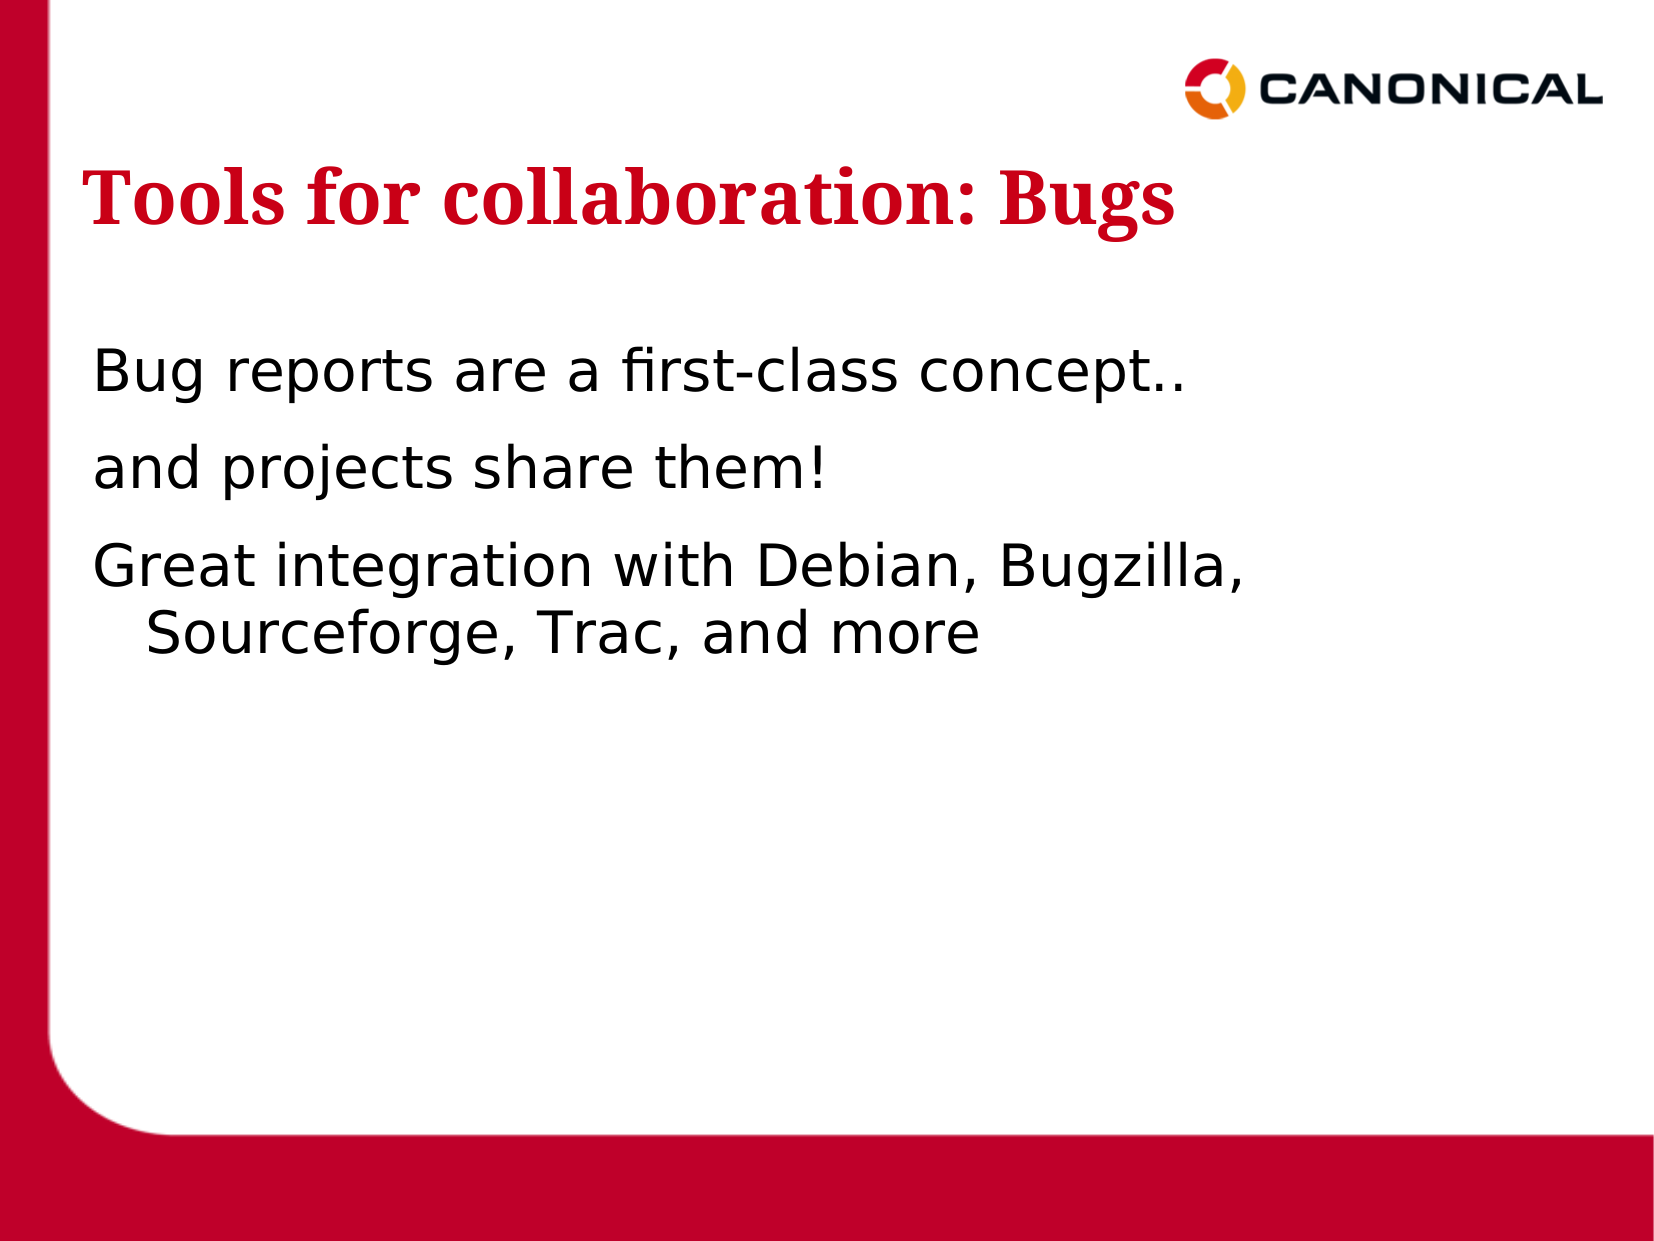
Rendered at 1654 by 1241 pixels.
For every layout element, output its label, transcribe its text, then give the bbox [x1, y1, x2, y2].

picture [0, 0, 1654, 1241]
list Bug reports are a first-class concept.. and projects share them! Great integration with Debian, Bugzilla, Sourceforge, Trac, and more [75, 337, 1564, 1142]
title Tools for collaboration: Bugs [82, 111, 1571, 279]
